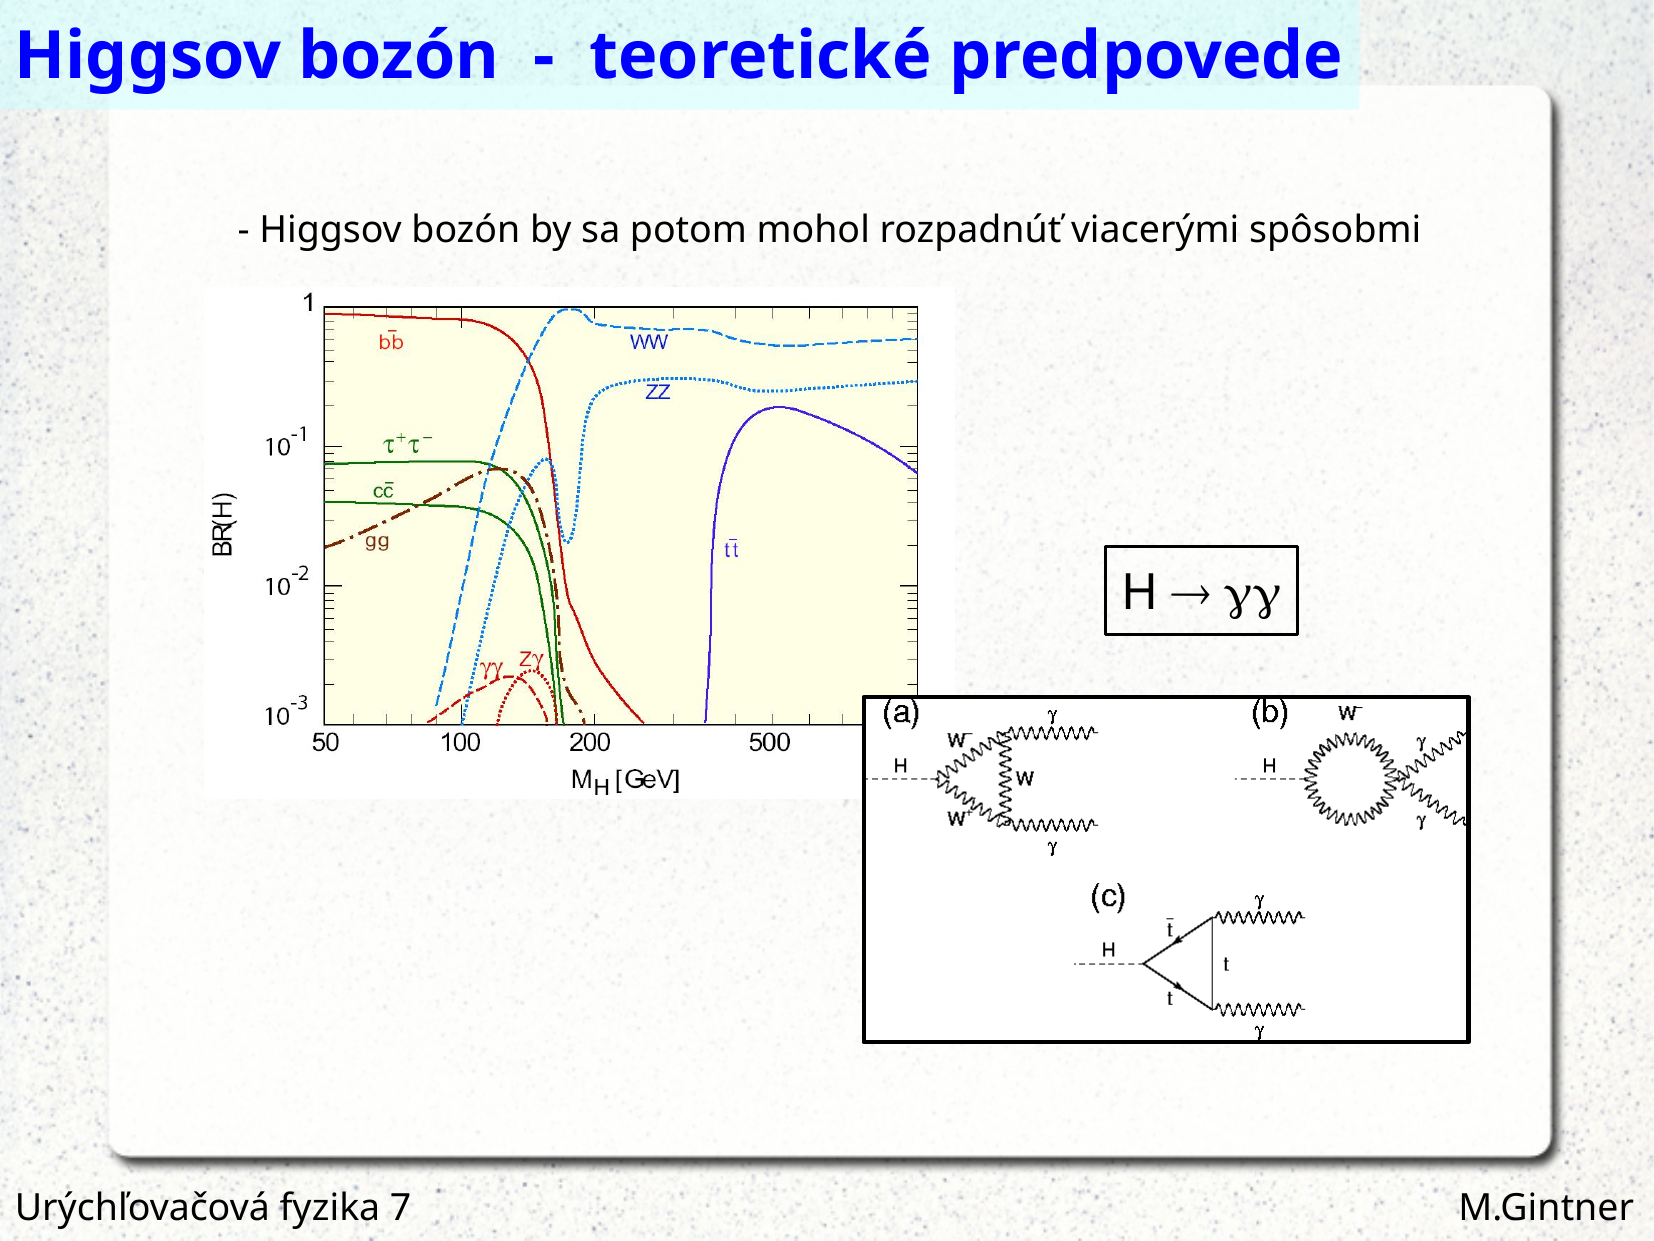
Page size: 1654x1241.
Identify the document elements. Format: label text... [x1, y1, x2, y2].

text_box Urýchľovačová fyzika 7 [0, 1173, 445, 1241]
text_box Higgsov bozón - teoretické predpovede [0, 0, 1358, 110]
picture [0, 0, 1654, 1241]
text_box M.Gintner [1443, 1173, 1654, 1241]
text_box - Higgsov bozón by sa potom mohol rozpadnúť viacerými spôsobmi [222, 170, 1399, 238]
text_box H   [1105, 546, 1297, 635]
